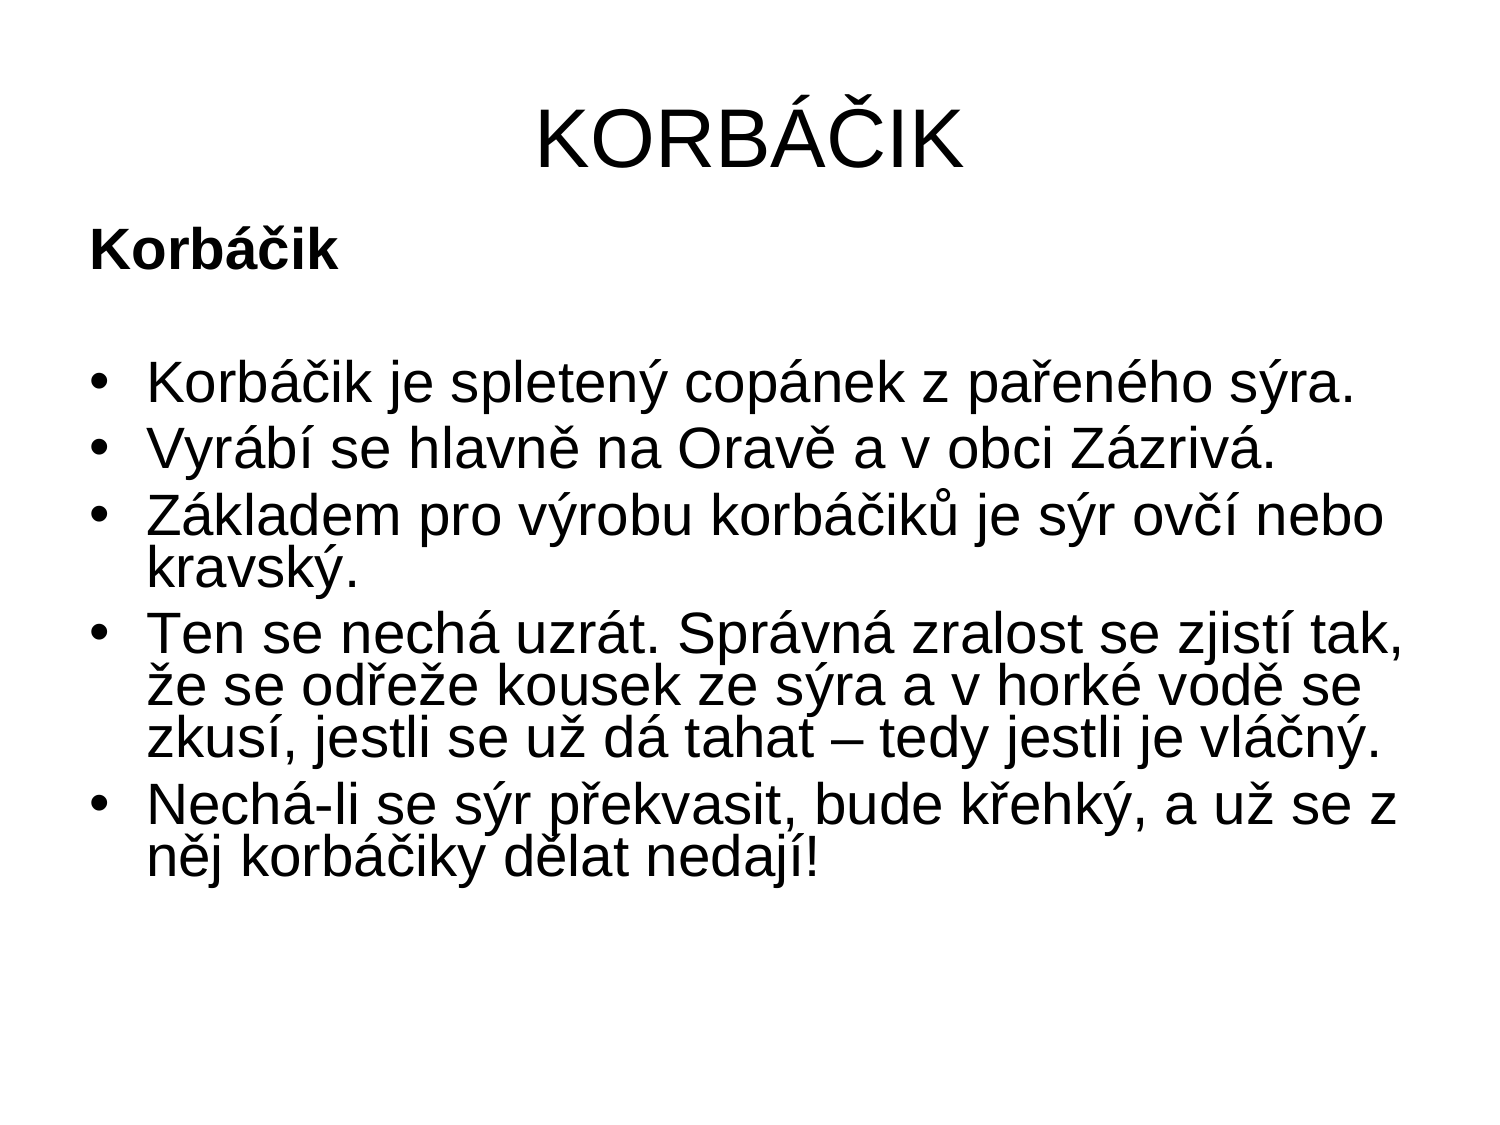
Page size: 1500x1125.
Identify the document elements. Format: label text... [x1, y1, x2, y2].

title KORBÁČIK [75, 45, 1426, 219]
list Korbáčik Korbáčik je spletený copánek z pařeného sýra. Vyrábí se hlavně na Oravě a v obci Zázrivá. Základem pro výrobu korbáčiků je sýr ovčí nebo kravský. Ten se nechá uzrát. Správná zralost se zjistí tak, že se odřeže kousek ze sýra a v horké vodě se zkusí, jestli se už dá tahat – tedy jestli je vláčný. Nechá-li se sýr překvasit, bude křehký, a už se z něj korbáčiky dělat nedají! [75, 219, 1447, 1083]
